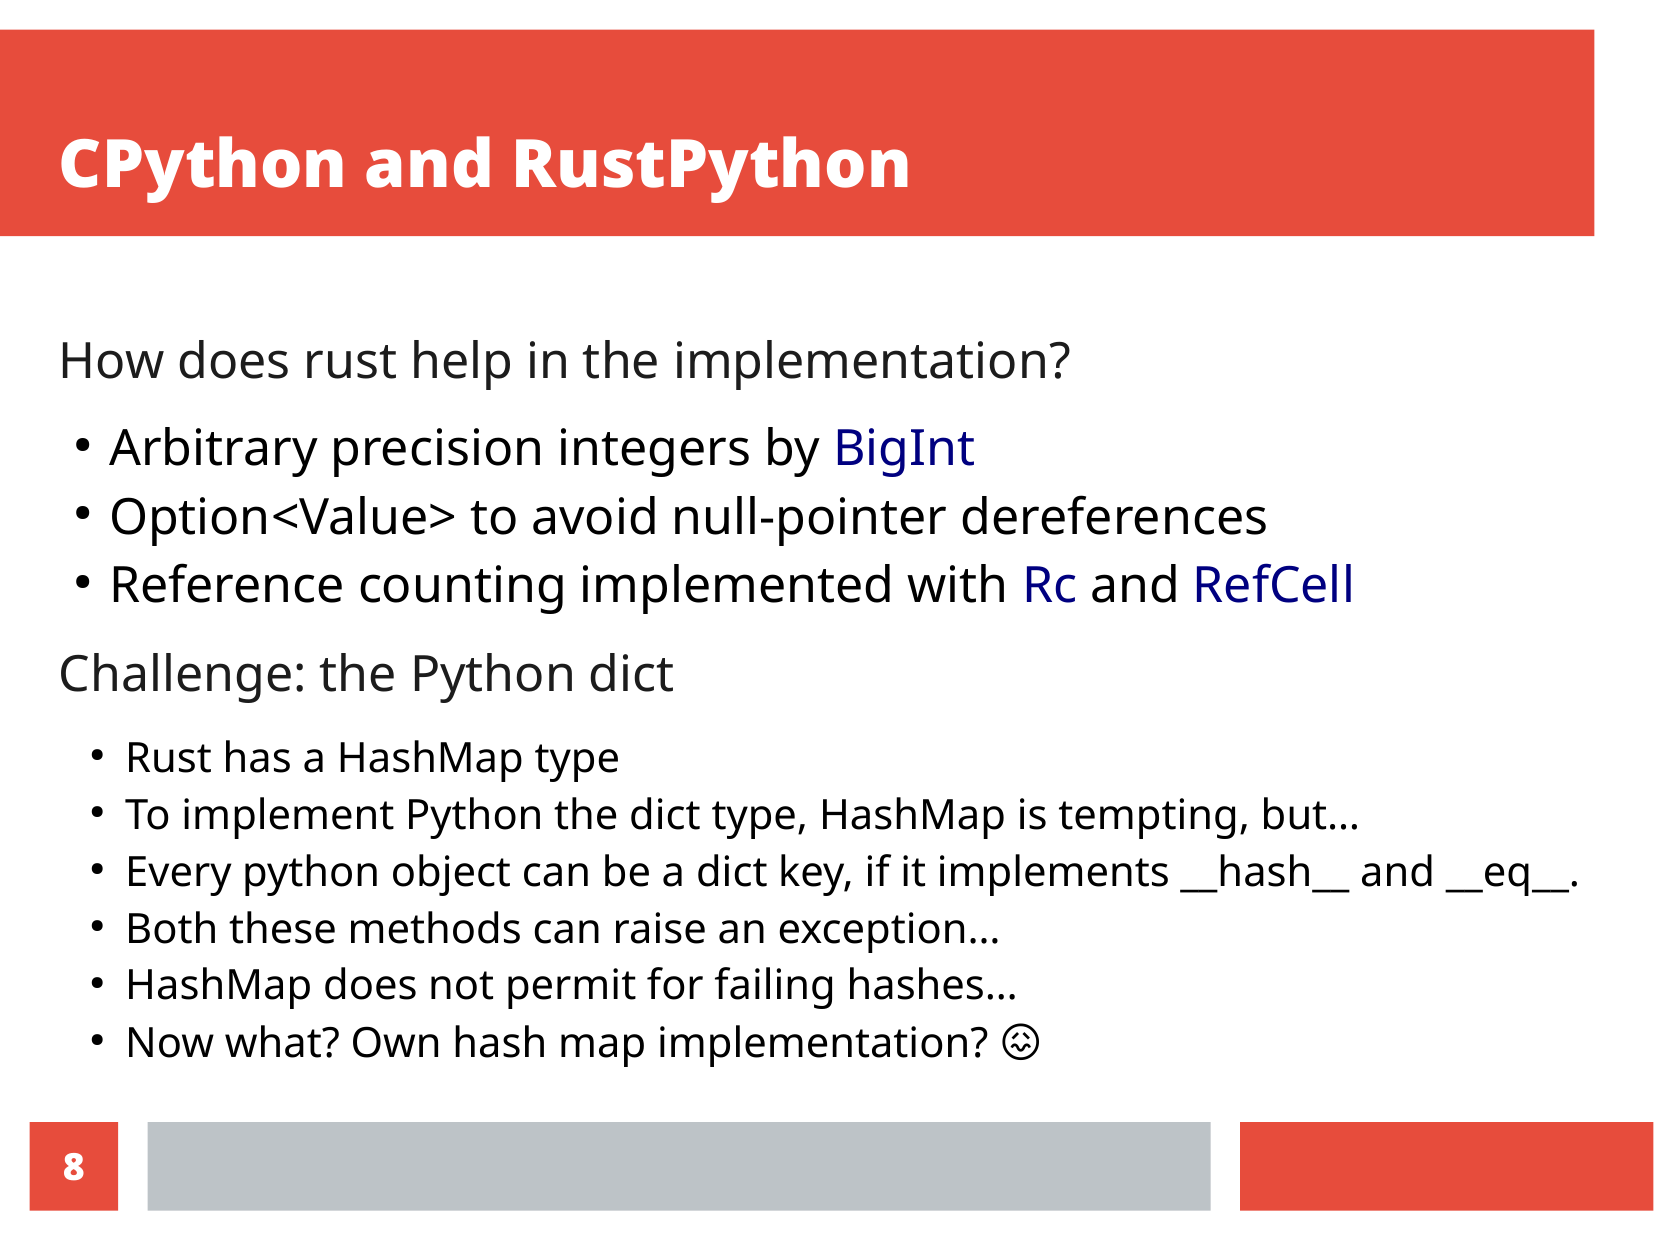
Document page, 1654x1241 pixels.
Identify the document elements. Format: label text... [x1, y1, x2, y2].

list Challenge: the Python dict [59, 637, 1565, 718]
text_box Rust has a HashMap type To implement Python the dict type, HashMap is tempting, but… Every python object can be a dict key, if it implements __hash__ and __eq__. Both these methods can raise an exception… HashMap does not permit for failing hashes… Now what? Own hash map implementation? 😖 [75, 720, 1621, 1081]
title CPython and RustPython [59, 59, 1595, 207]
list How does rust help in the implementation? [59, 324, 1565, 405]
text_box Arbitrary precision integers by BigInt Option<Value> to avoid null-pointer dereferences Reference counting implemented with Rc and RefCell [59, 405, 1576, 661]
